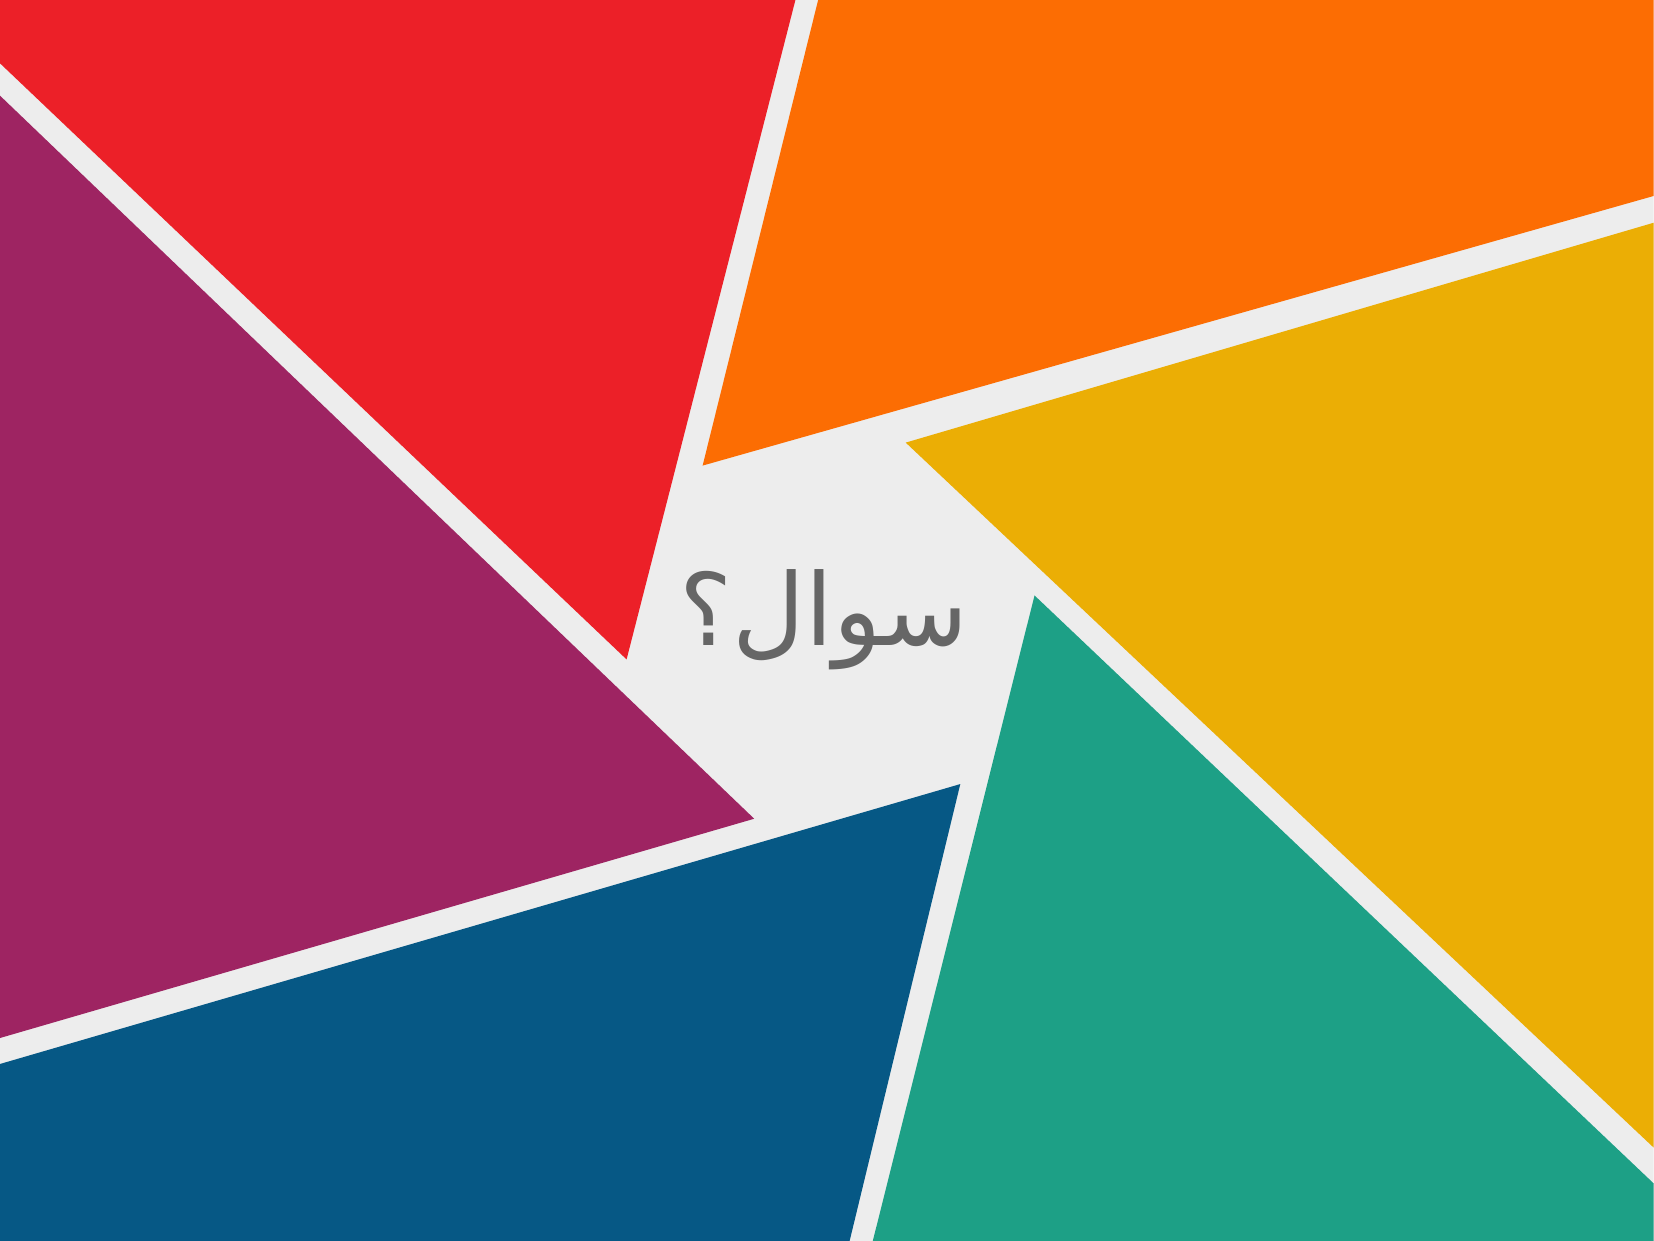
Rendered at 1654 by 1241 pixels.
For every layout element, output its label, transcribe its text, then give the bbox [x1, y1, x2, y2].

subtitle سوال؟ [614, 418, 1035, 824]
